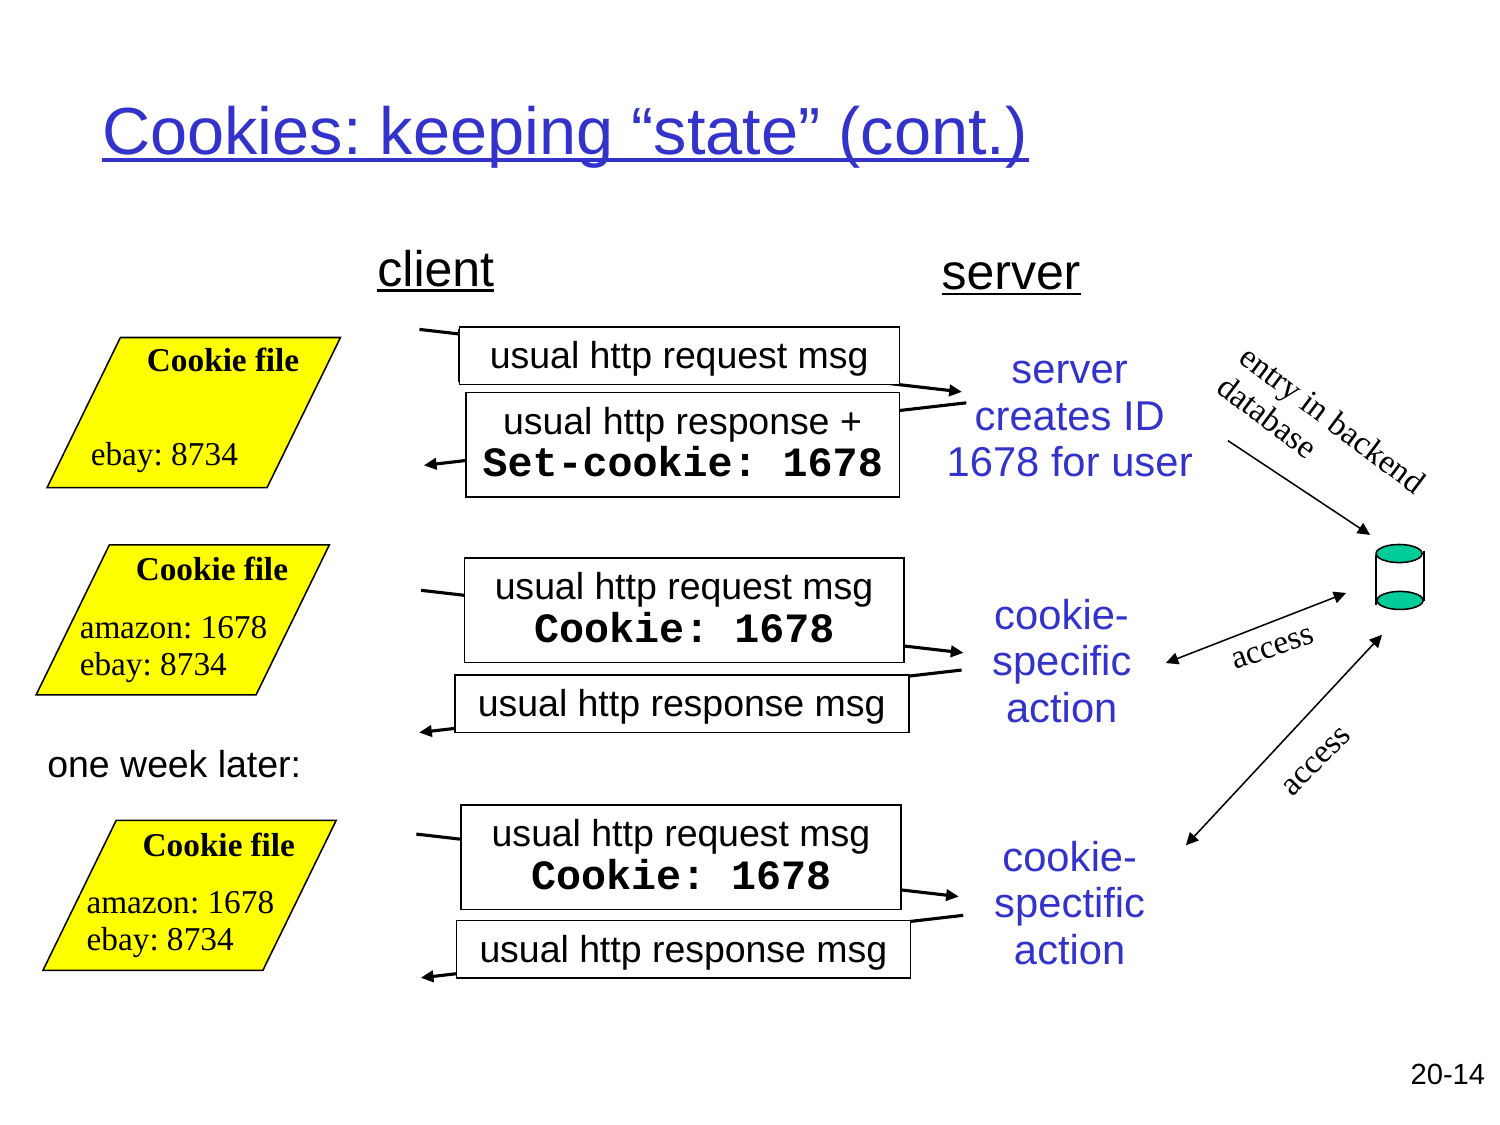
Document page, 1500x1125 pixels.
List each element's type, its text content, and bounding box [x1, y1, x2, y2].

text_box amazon: 1678 ebay: 8734 [65, 600, 283, 691]
text_box [36, 635, 258, 695]
text_box one week later: [32, 735, 317, 794]
text_box cookie- specific action [977, 583, 1147, 739]
text_box usual http response + Set-cookie: 1678 [465, 392, 900, 498]
text_box server [926, 236, 1096, 309]
text_box access [1208, 601, 1335, 689]
text_box Cookie file [121, 542, 304, 596]
text_box entry in backend database [1193, 322, 1456, 552]
text_box [82, 544, 330, 640]
text_box [47, 337, 341, 488]
text_box Cookie file [132, 333, 315, 387]
text_box usual http response msg [454, 675, 909, 733]
text_box ebay: 8734 [76, 391, 254, 481]
text_box usual http response msg [456, 920, 911, 979]
text_box usual http request msg [459, 326, 900, 385]
text_box client [362, 233, 509, 305]
text_box usual http request msg Cookie: 1678 [464, 558, 905, 663]
text_box cookie- spectific action [979, 826, 1161, 981]
text_box [89, 820, 337, 915]
title Cookies: keeping “state” (cont.) [87, 37, 1363, 225]
text_box usual http request msg Cookie: 1678 [461, 804, 902, 910]
text_box Cookie file [127, 818, 311, 872]
text_box access [1255, 699, 1374, 819]
text_box [42, 912, 266, 971]
text_box amazon: 1678 ebay: 8734 [71, 876, 290, 966]
text_box server creates ID 1678 for user [931, 338, 1208, 494]
